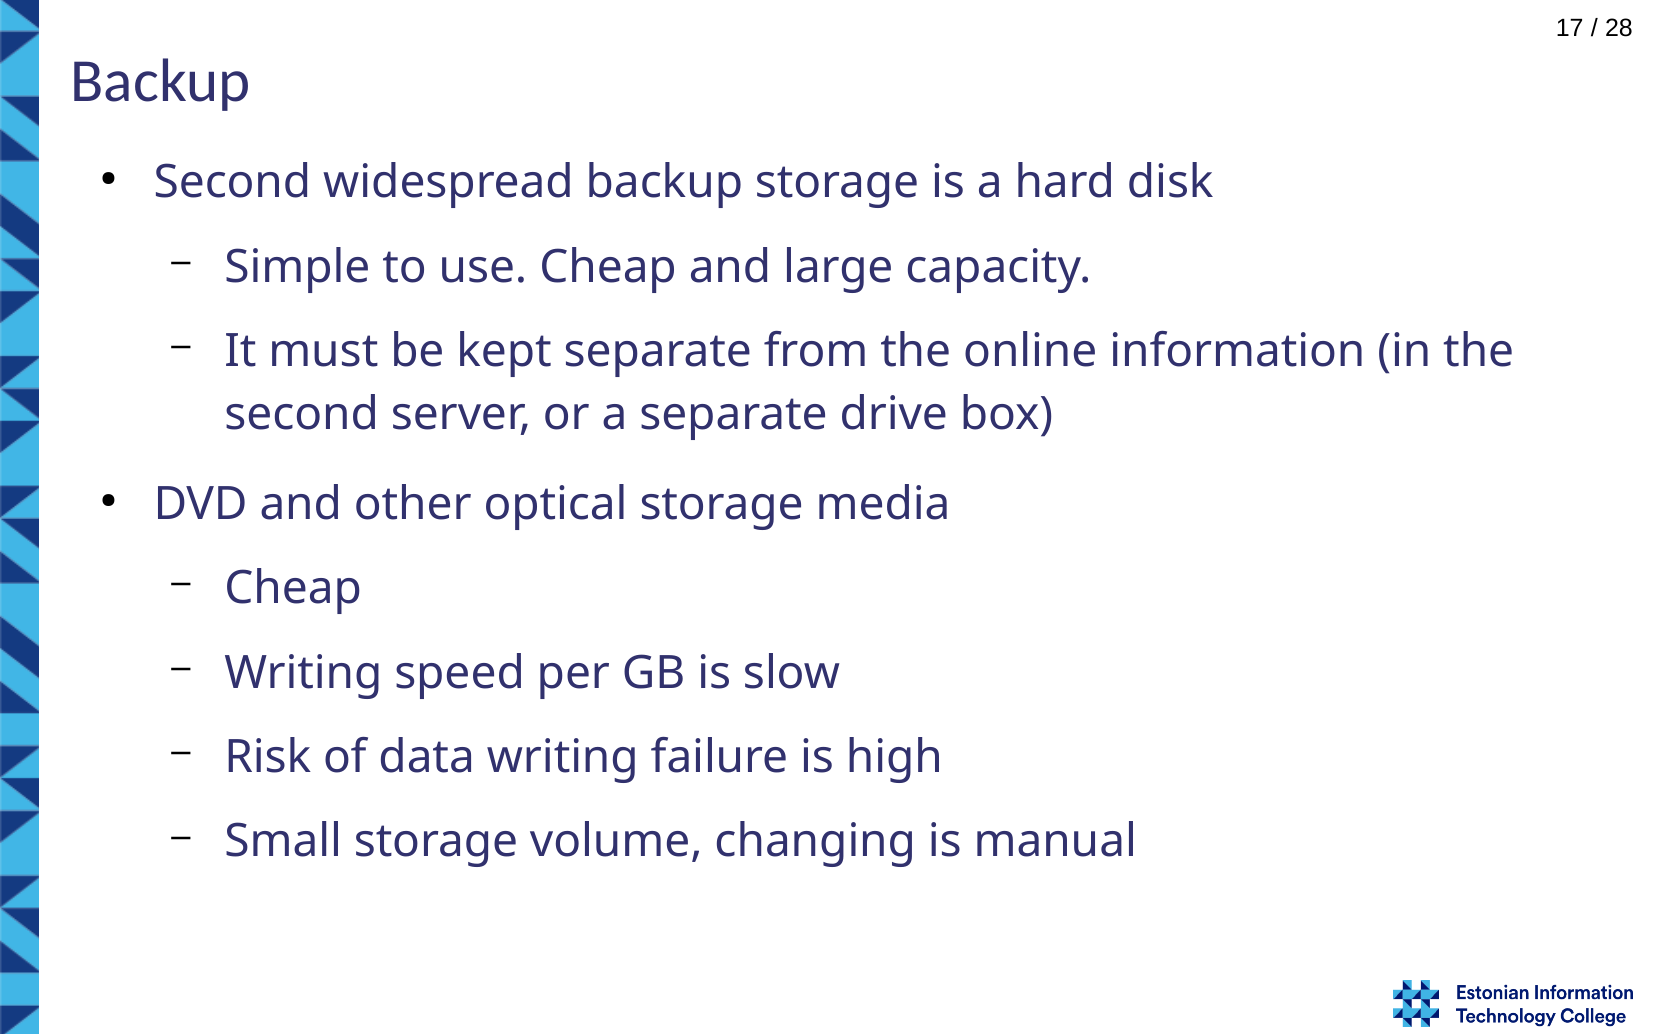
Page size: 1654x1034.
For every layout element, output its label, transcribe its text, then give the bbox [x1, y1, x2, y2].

title Backup [70, 41, 1630, 130]
picture [1393, 980, 1633, 1027]
list Second widespread backup storage is a hard disk Simple to use. Cheap and large capacity. It must be kept separate from the online information (in the second server, or a separate drive box) DVD and other optical storage media Cheap Writing speed per GB is slow Risk of data writing failure is high Small storage volume, changing is manual [82, 148, 1595, 916]
